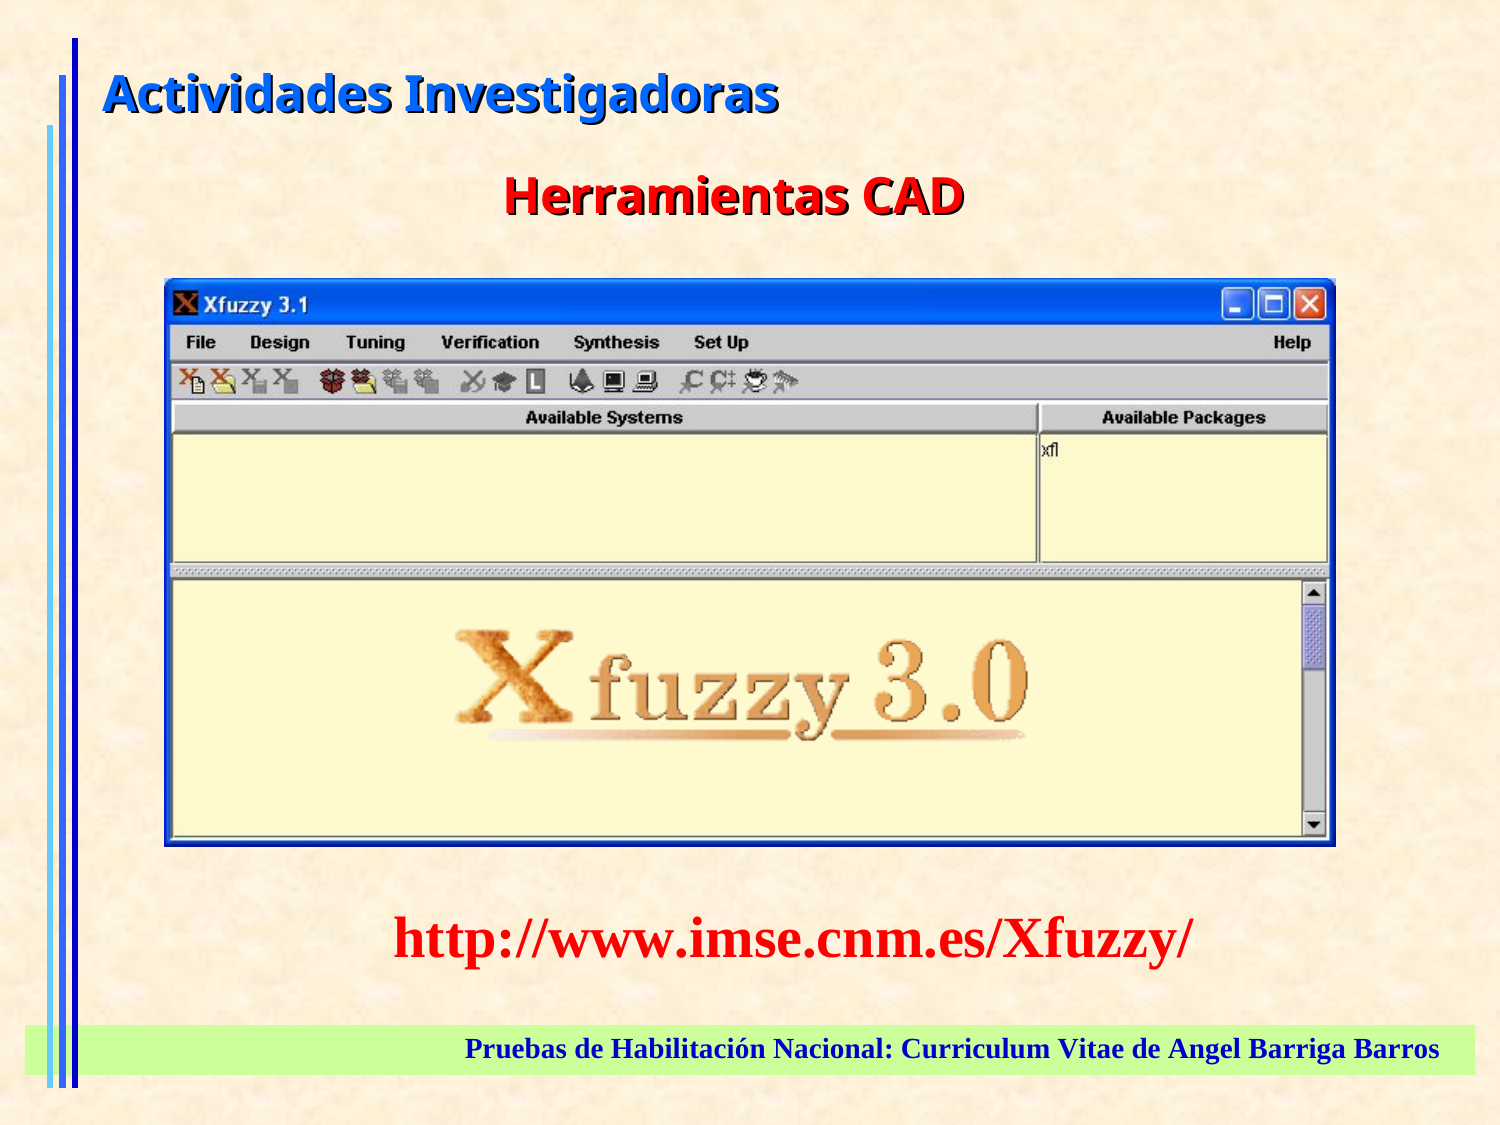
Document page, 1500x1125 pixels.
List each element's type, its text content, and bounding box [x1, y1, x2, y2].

text_box http://www.imse.cnm.es/Xfuzzy/ [324, 900, 1263, 976]
text_box Actividades Investigadoras [87, 49, 794, 134]
picture [0, 0, 1500, 1125]
text_box Herramientas CAD [487, 137, 1075, 250]
